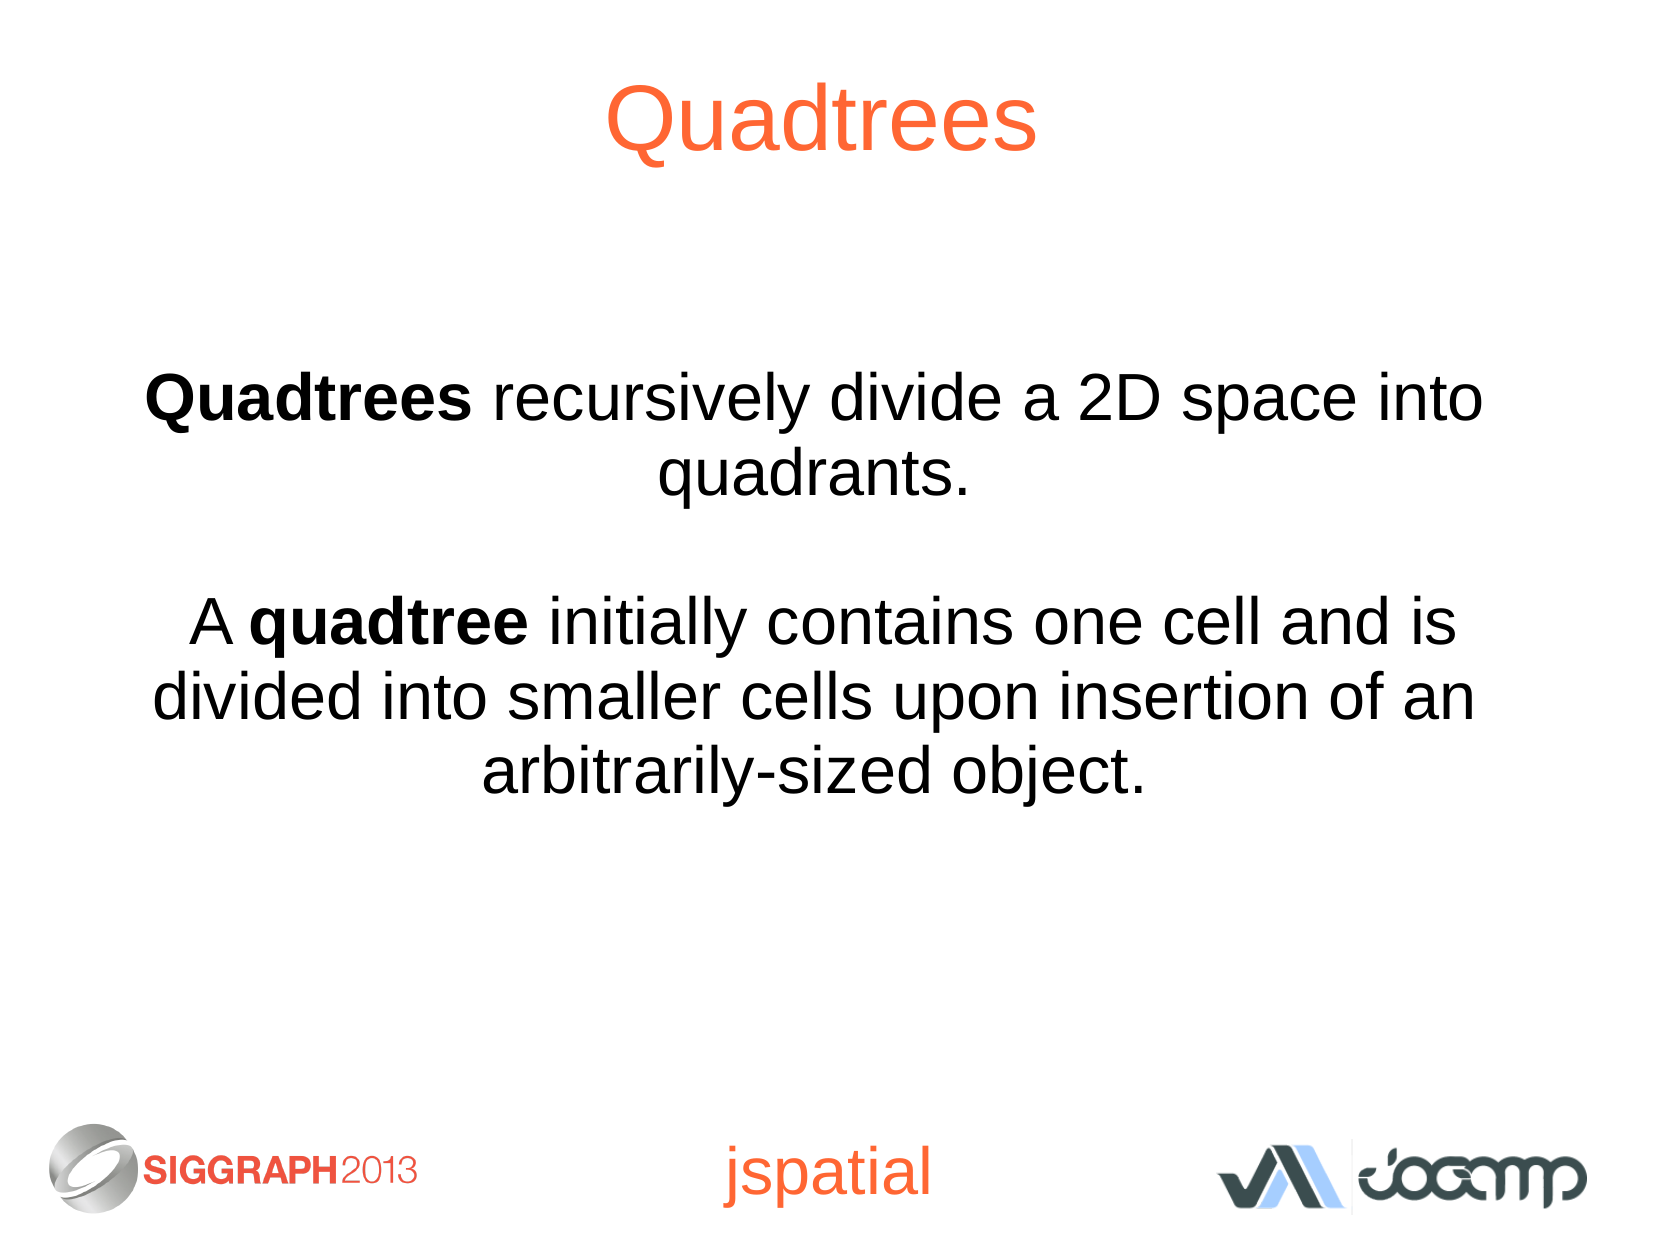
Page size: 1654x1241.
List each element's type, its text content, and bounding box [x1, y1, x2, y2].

subtitle Quadtrees recursively divide a 2D space into quadrants. A quadtree initially contains one cell and is divided into smaller cells upon insertion of an arbitrarily-sized object. [70, 224, 1560, 944]
title jspatial [642, 1125, 1016, 1217]
title Quadtrees [68, 49, 1576, 188]
picture [45, 1122, 421, 1215]
picture [1215, 1139, 1587, 1215]
